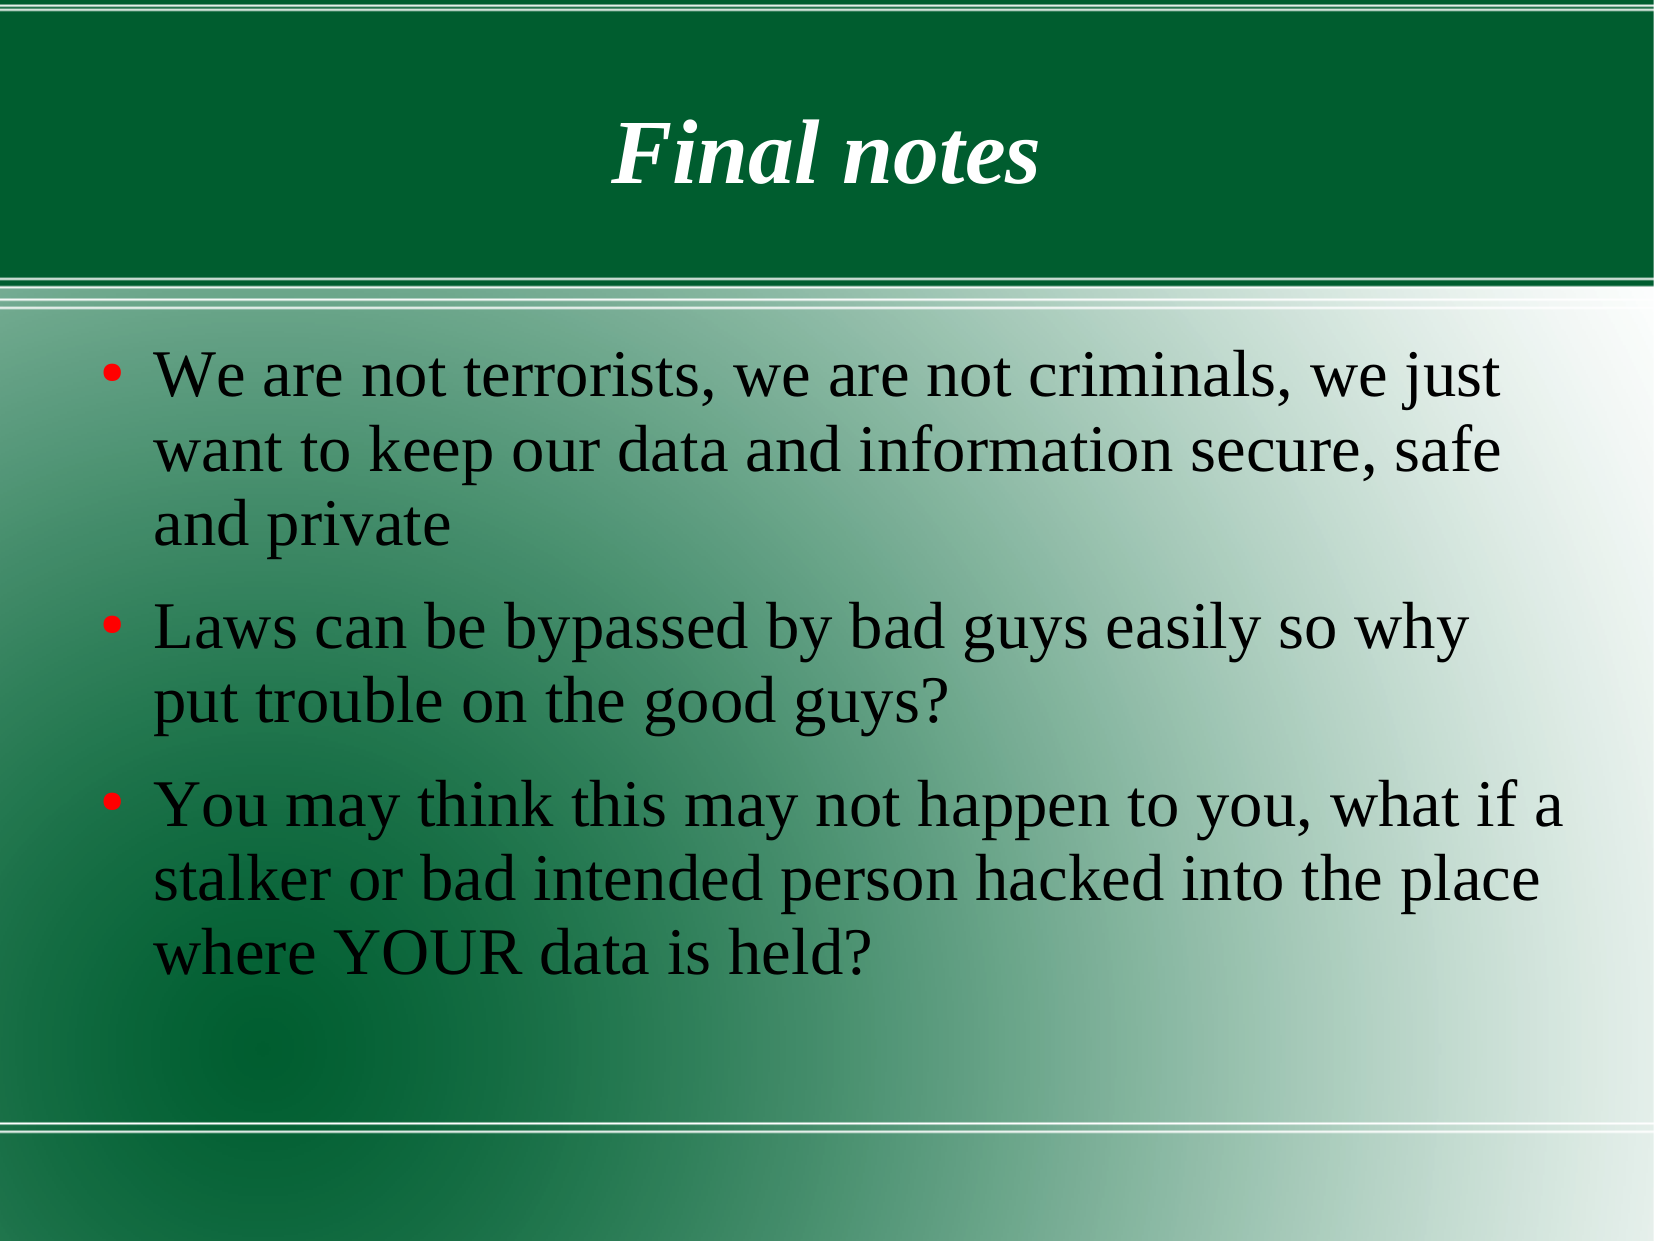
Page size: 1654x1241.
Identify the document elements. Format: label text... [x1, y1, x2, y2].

list We are not terrorists, we are not criminals, we just want to keep our data and information secure, safe and private Laws can be bypassed by bad guys easily so why put trouble on the good guys? You may think this may not happen to you, what if a stalker or bad intended person hacked into the place where YOUR data is held? [82, 337, 1571, 1057]
title Final notes [82, 49, 1571, 257]
picture [0, 0, 1654, 1241]
